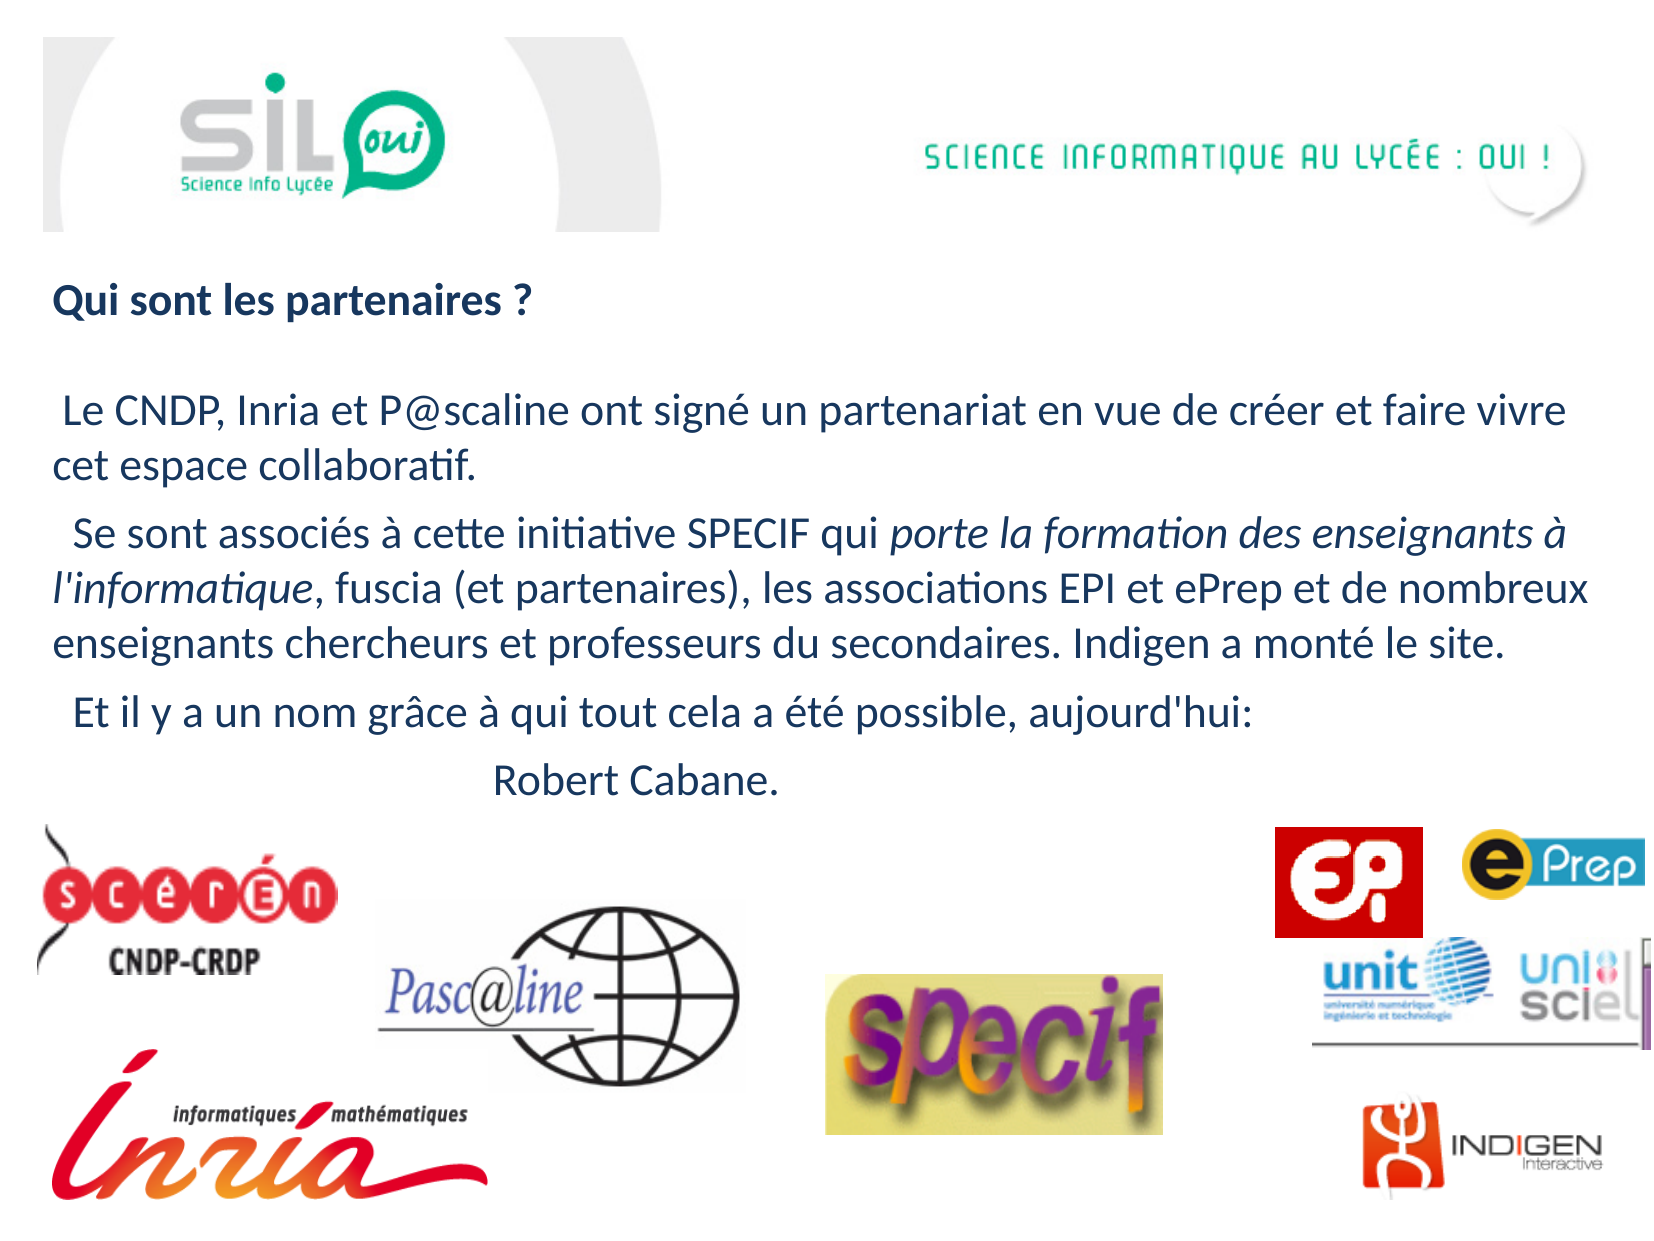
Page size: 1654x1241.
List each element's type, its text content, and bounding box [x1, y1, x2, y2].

picture [1275, 827, 1651, 1051]
picture [825, 974, 1163, 1135]
picture [37, 824, 338, 976]
picture [52, 899, 746, 1201]
picture [1462, 829, 1645, 901]
picture [43, 37, 1613, 232]
picture [1357, 1090, 1613, 1201]
list Qui sont les partenaires ? Le CNDP, Inria et P@scaline ont signé un partenariat en vue de créer et faire vivre cet espace collaboratif. Se sont associés à cette initiative SPECIF qui porte la formation des enseignants à l'informatique, fuscia (et partenaires), les associations EPI et ePrep et de nombreux enseignants chercheurs et professeurs du secondaires. Indigen a monté le site. Et il y a un nom grâce à qui tout cela a été possible, aujourd'hui: Robert Cabane. [37, 262, 1651, 863]
